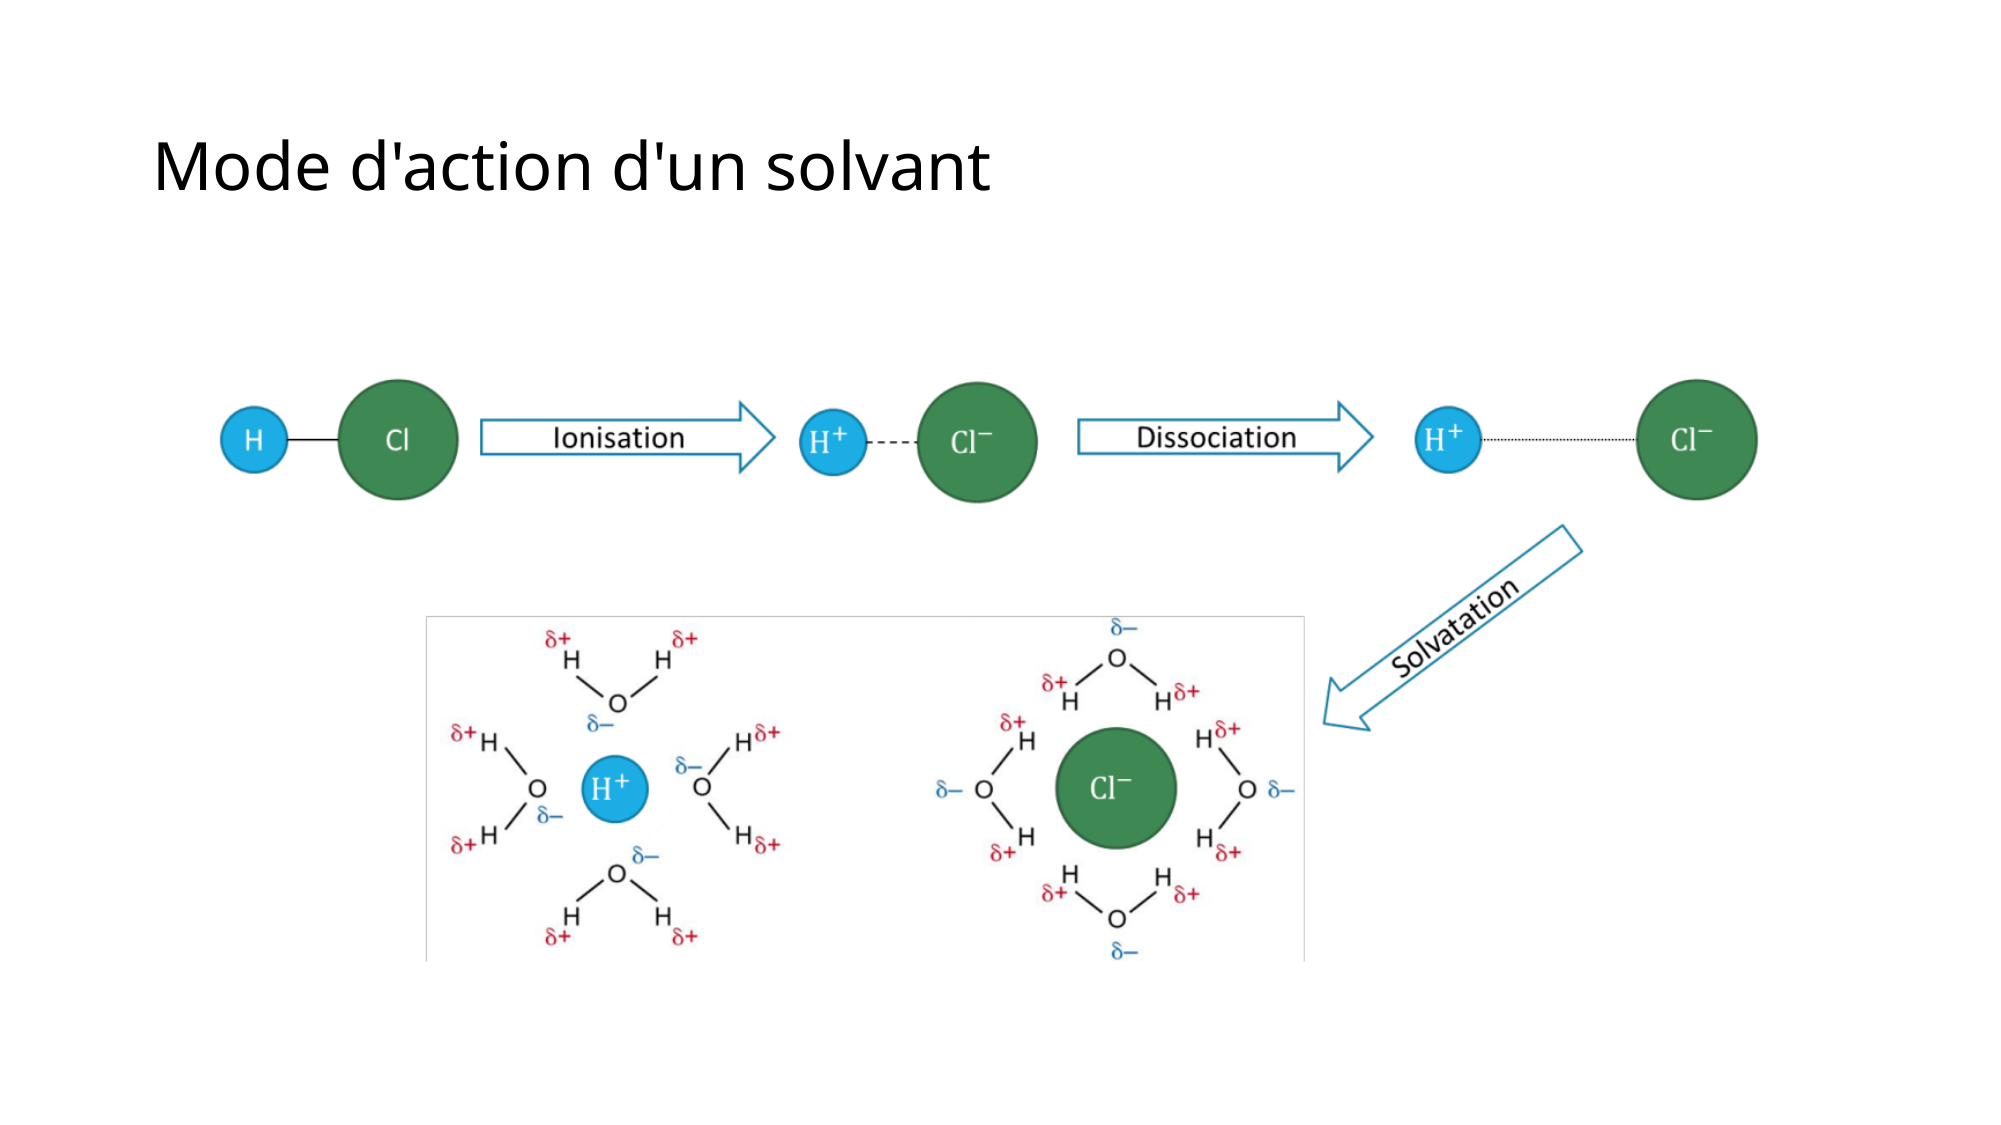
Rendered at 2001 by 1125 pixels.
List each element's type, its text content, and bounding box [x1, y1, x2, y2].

picture [151, 299, 1849, 1014]
title Mode d'action d'un solvant [137, 59, 1863, 278]
